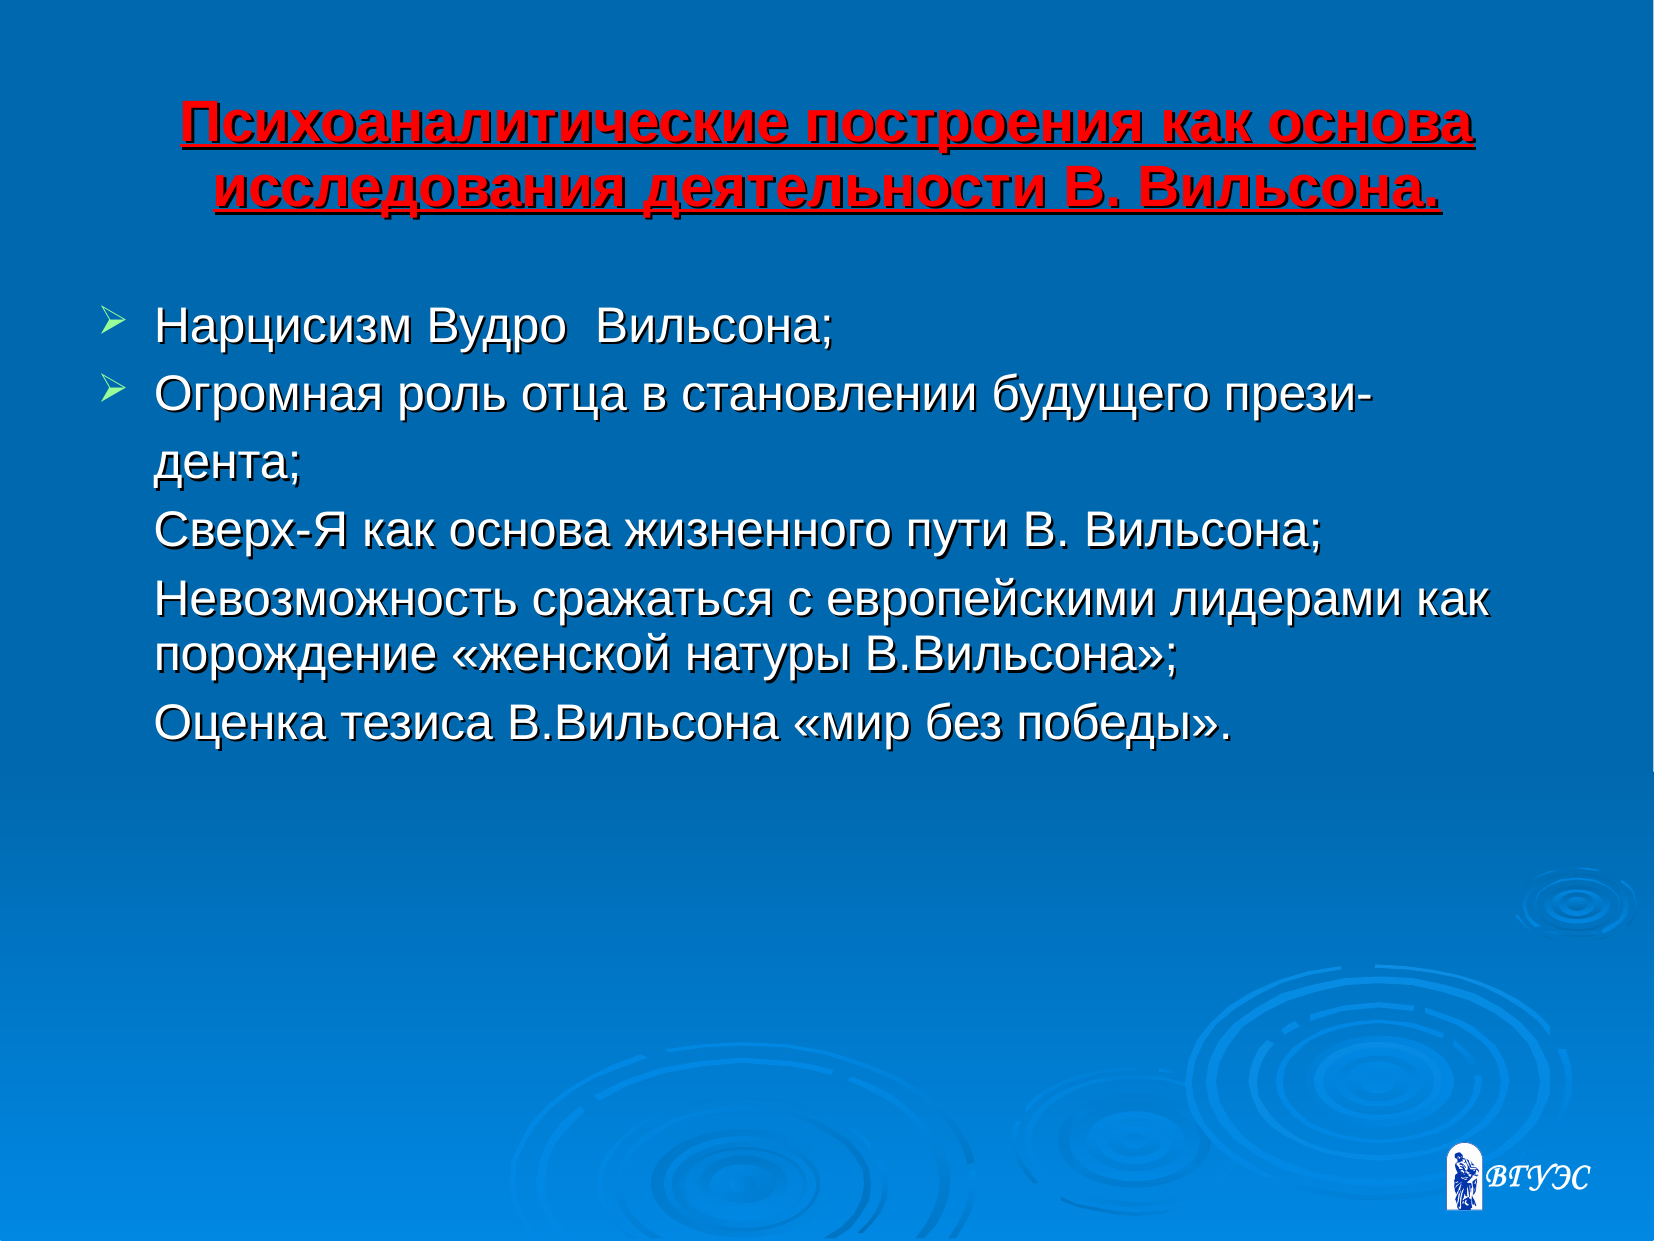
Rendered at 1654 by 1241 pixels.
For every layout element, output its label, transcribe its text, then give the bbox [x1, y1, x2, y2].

list Нарцисизм Вудро Вильсона; Огромная роль отца в становлении будущего прези- дента; Сверх-Я как основа жизненного пути В. Вильсона; Невозможность сражаться с европейскими лидерами как порождение «женской натуры В.Вильсона»; Оценка тезиса В.Вильсона «мир без победы». [82, 289, 1571, 1108]
title Психоаналитические построения как основа исследования деятельности В. Вильсона. [82, 50, 1571, 257]
picture [1446, 1142, 1592, 1211]
